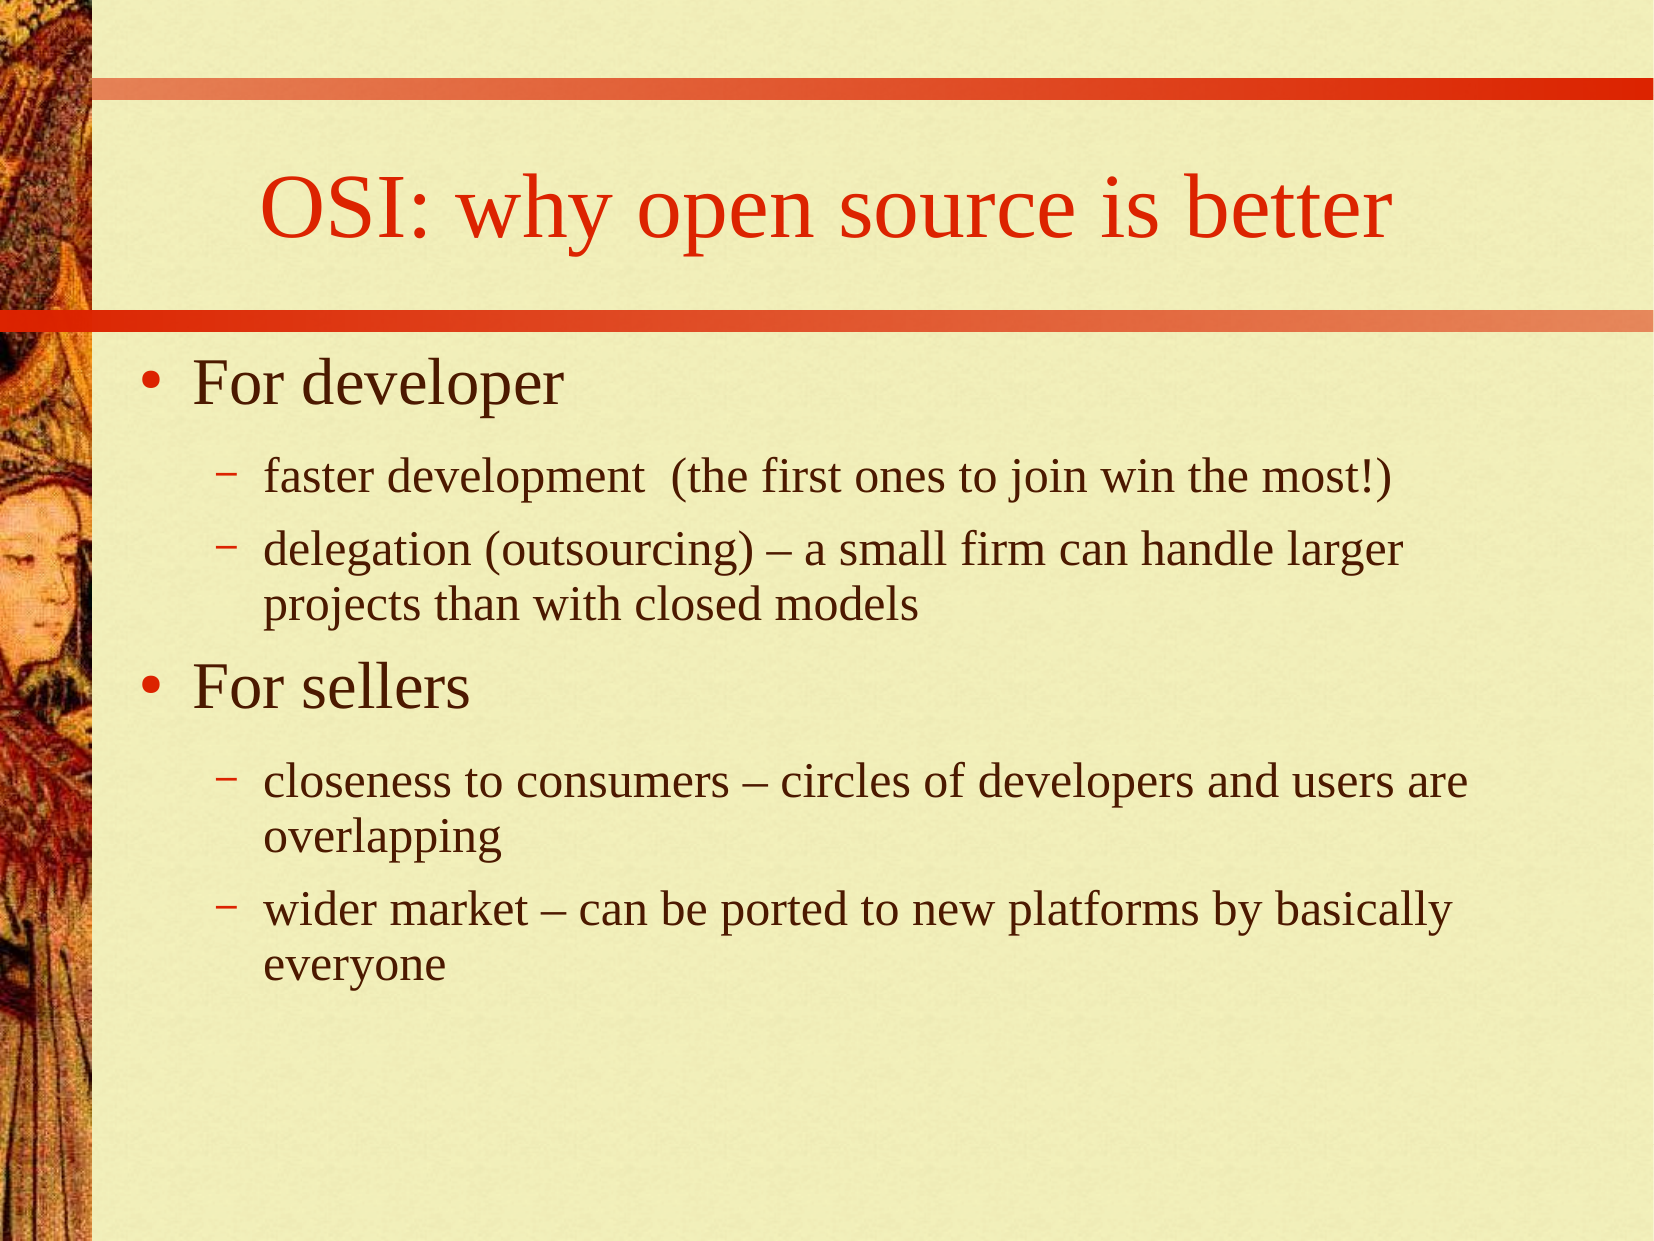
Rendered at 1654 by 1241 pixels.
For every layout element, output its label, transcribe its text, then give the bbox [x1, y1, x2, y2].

list For developer faster development (the first ones to join win the most!) delegation (outsourcing) – a small firm can handle larger projects than with closed models For sellers closeness to consumers – circles of developers and users are overlapping wider market – can be ported to new platforms by basically everyone [121, 344, 1534, 1127]
title OSI: why open source is better [121, 102, 1534, 311]
picture [0, 0, 1654, 310]
picture [0, 332, 1654, 1241]
